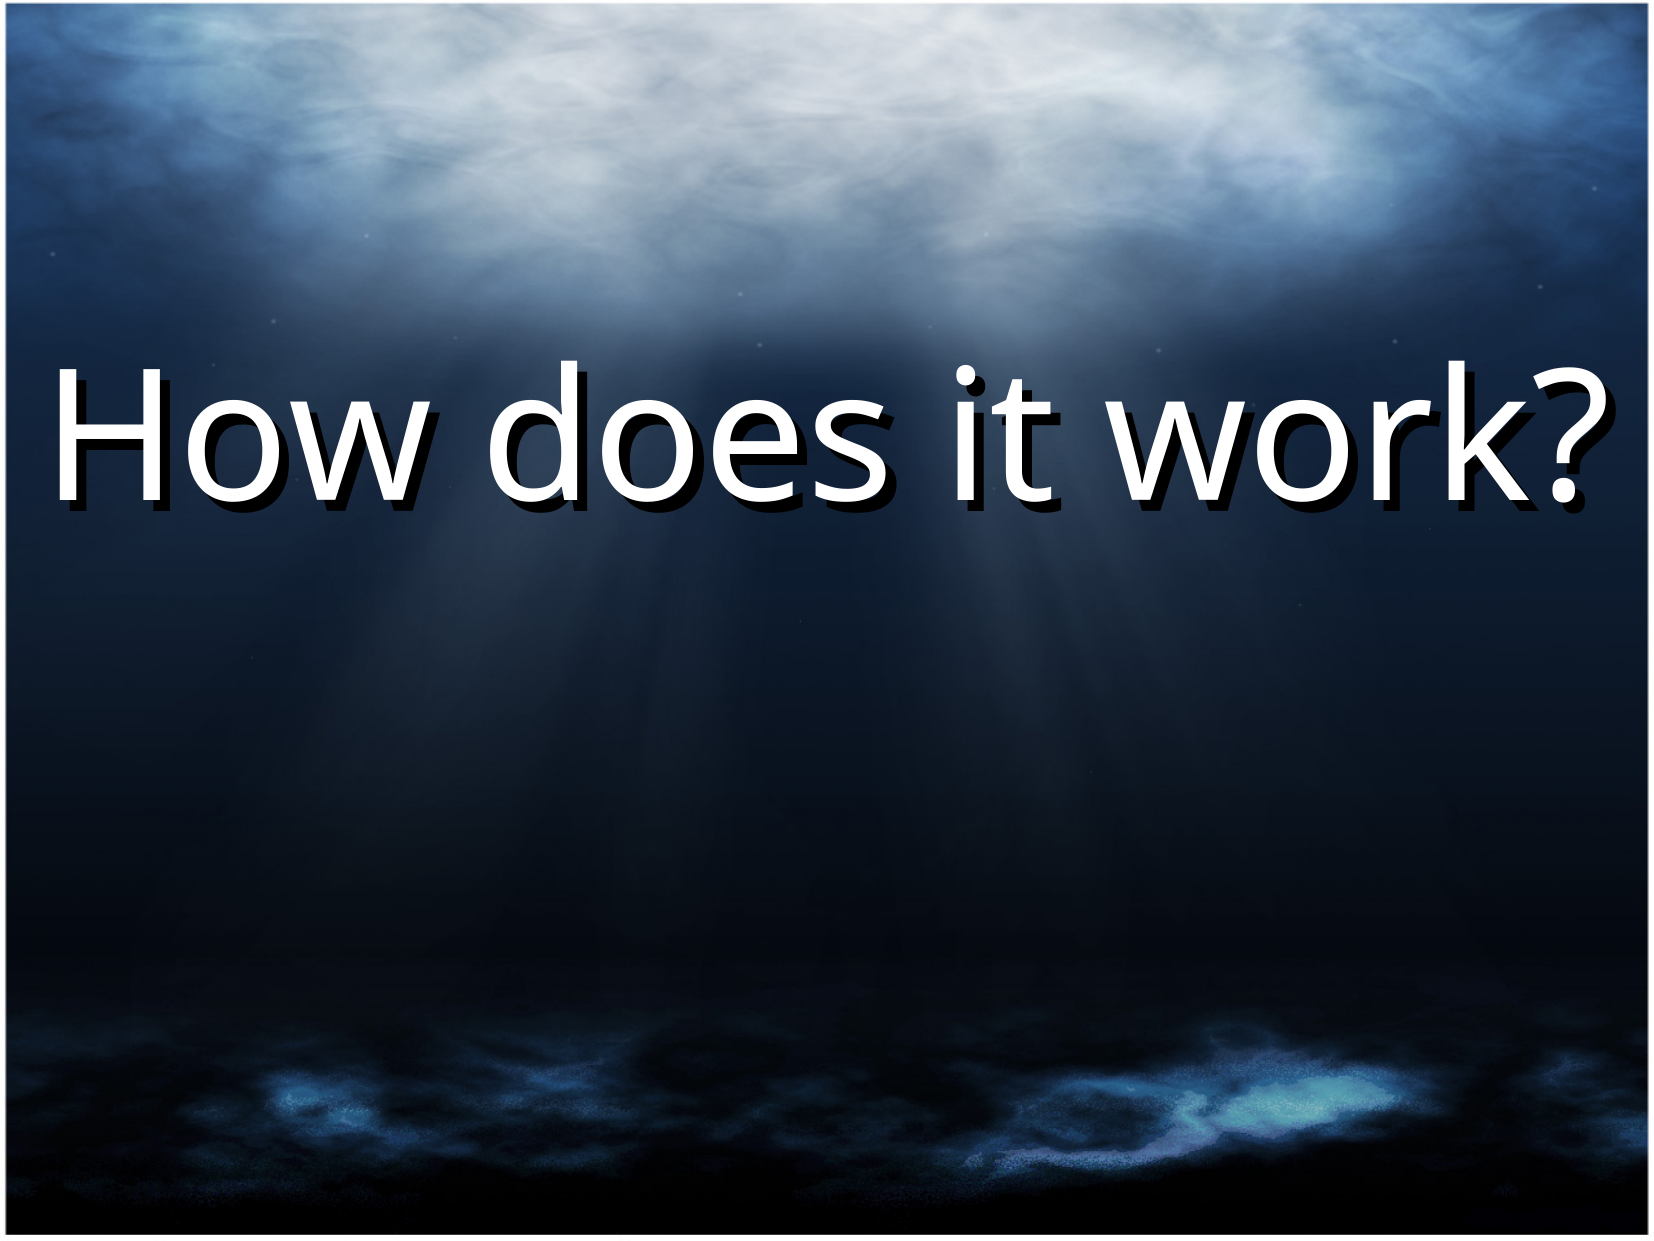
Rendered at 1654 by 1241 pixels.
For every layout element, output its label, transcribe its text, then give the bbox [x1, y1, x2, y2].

list How does it work? [0, 324, 1654, 834]
picture [0, 0, 1654, 324]
picture [0, 834, 1654, 1241]
